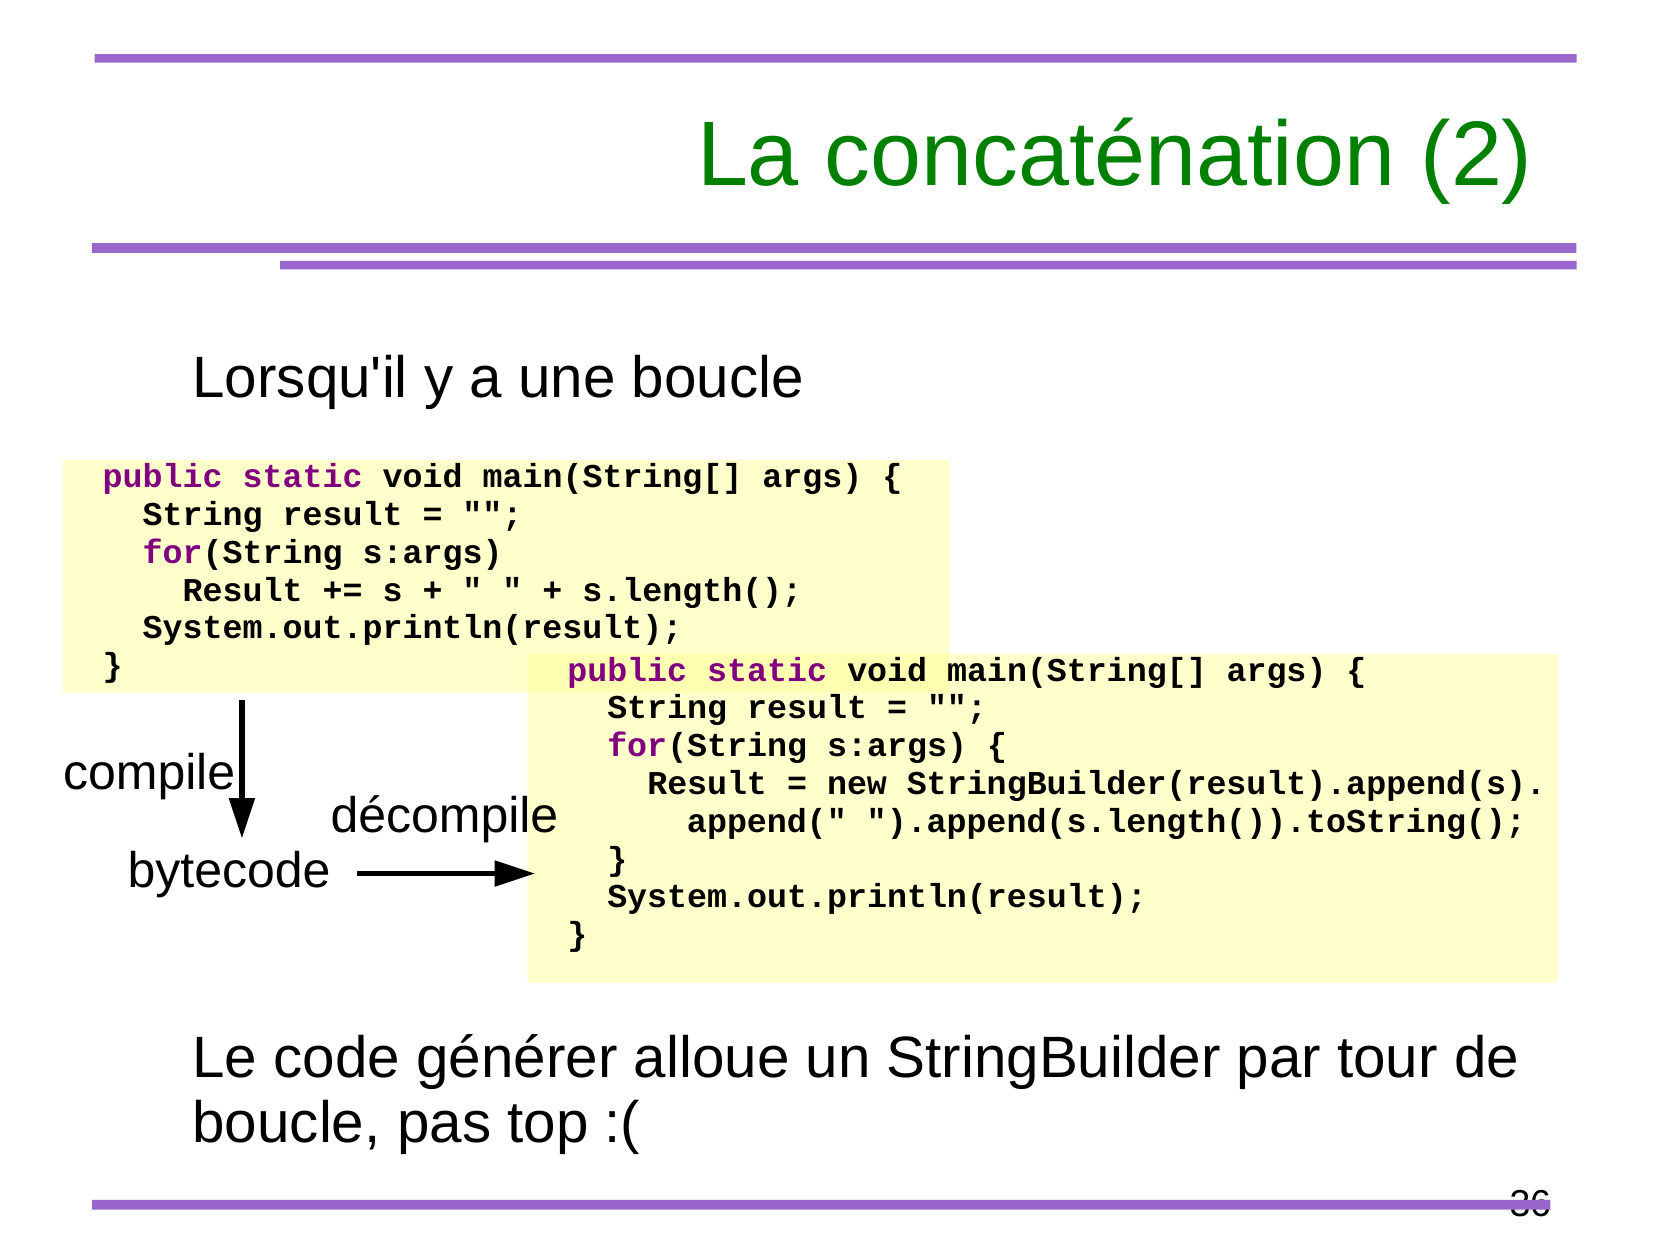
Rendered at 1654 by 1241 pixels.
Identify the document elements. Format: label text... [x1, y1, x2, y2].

text_box public static void main(String[] args) { String result = ""; for(String s:args) { Result = new StringBuilder(result).append(s). append(" ").append(s.length()).toString(); } System.out.println(result); } [527, 653, 1558, 983]
list Lorsqu'il y a une boucle Le code générer alloue un StringBuilder par tour de boucle, pas top :( [121, 693, 1534, 1155]
text_box public static void main(String[] args) { String result = ""; for(String s:args) Result += s + " " + s.length(); System.out.println(result); } [62, 460, 950, 693]
text_box décompile [330, 786, 559, 843]
text_box bytecode [127, 842, 331, 899]
list Lorsqu'il y a une boucle Le code générer alloue un StringBuilder par tour de boucle, pas top :( [121, 344, 1534, 653]
text_box compile [63, 744, 236, 801]
title La concaténation (2) [121, 49, 1534, 257]
